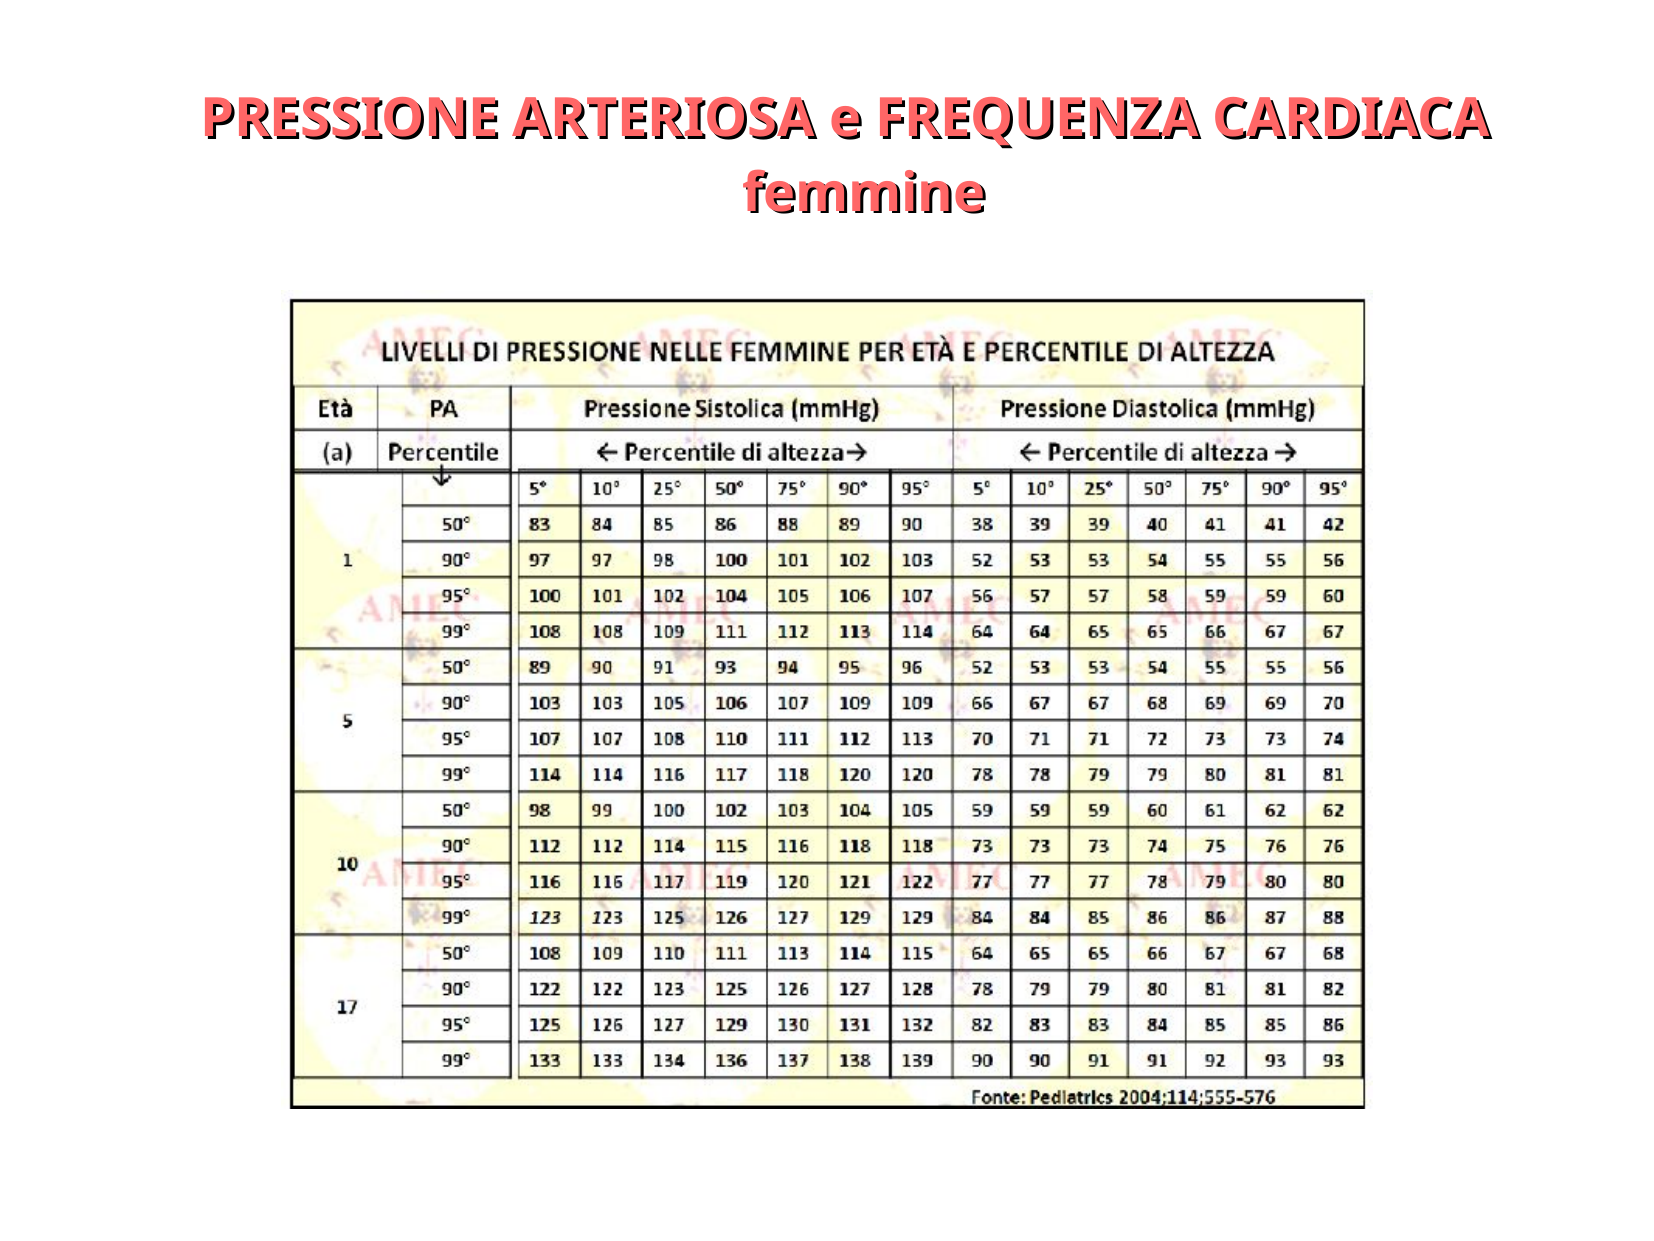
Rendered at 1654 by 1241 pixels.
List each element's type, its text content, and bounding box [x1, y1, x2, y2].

title PRESSIONE ARTERIOSA e FREQUENZA CARDIACA femmine [82, 49, 1571, 257]
picture [281, 290, 1373, 1109]
